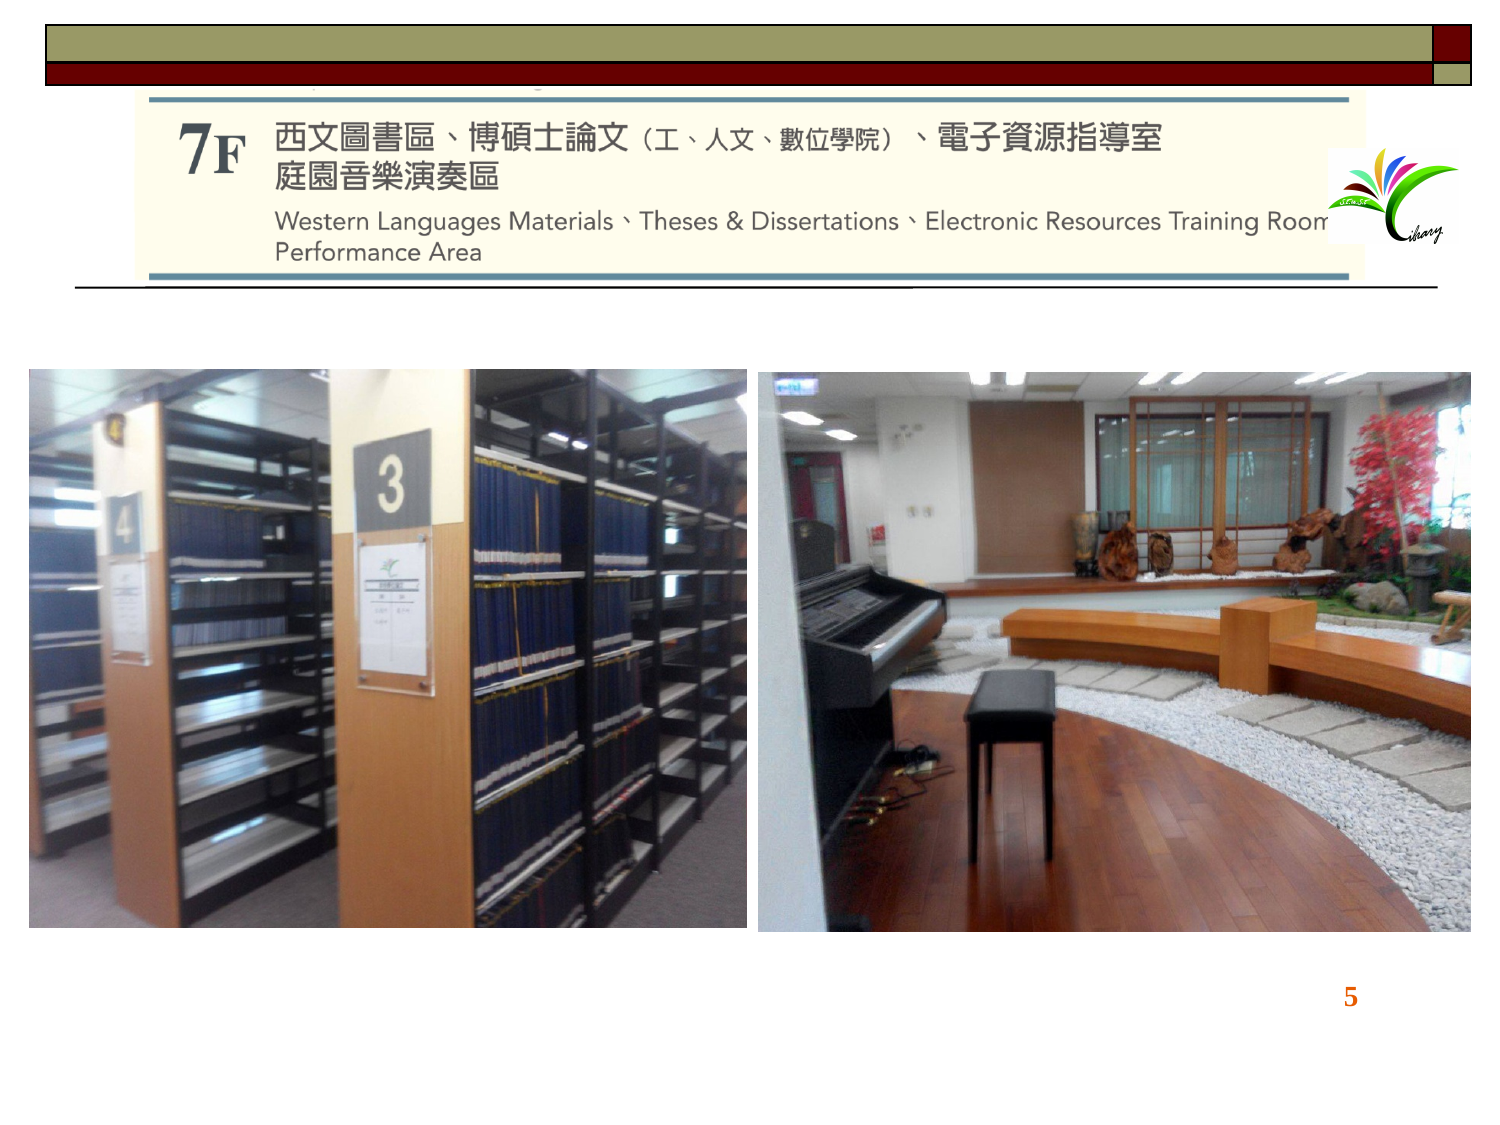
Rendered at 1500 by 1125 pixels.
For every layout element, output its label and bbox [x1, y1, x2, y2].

picture [133, 89, 1459, 281]
picture [758, 372, 1471, 932]
picture [29, 369, 747, 928]
text_box [1328, 952, 1429, 1038]
